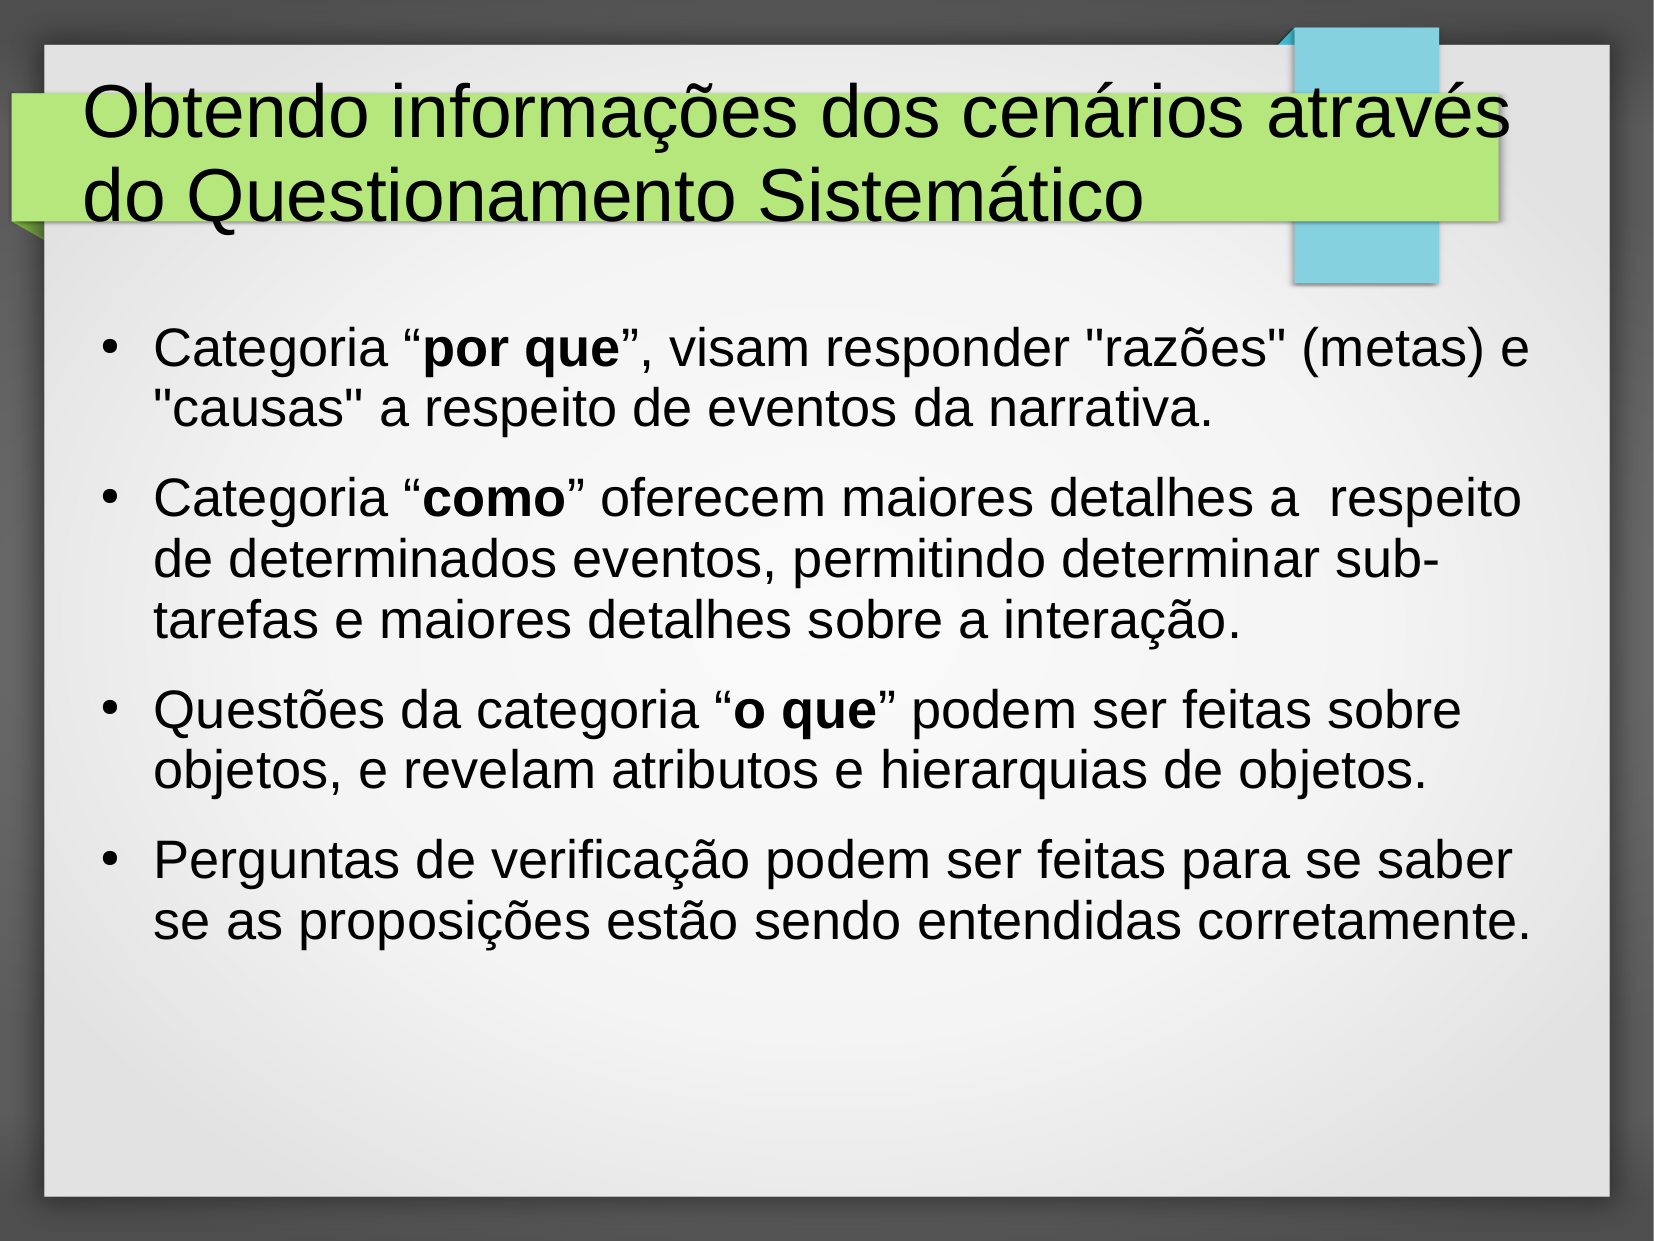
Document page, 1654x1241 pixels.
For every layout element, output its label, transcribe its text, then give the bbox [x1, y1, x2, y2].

title Obtendo informações dos cenários através do Questionamento Sistemático [82, 69, 1583, 238]
list Categoria “por que”, visam responder "razões" (metas) e "causas" a respeito de eventos da narrativa. Categoria “como” oferecem maiores detalhes a respeito de determinados eventos, permitindo determinar sub-tarefas e maiores detalhes sobre a interação. Questões da categoria “o que” podem ser feitas sobre objetos, e revelam atributos e hierarquias de objetos. Perguntas de verificação podem ser feitas para se saber se as proposições estão sendo entendidas corretamente. [82, 317, 1571, 1193]
picture [0, 0, 1654, 1241]
